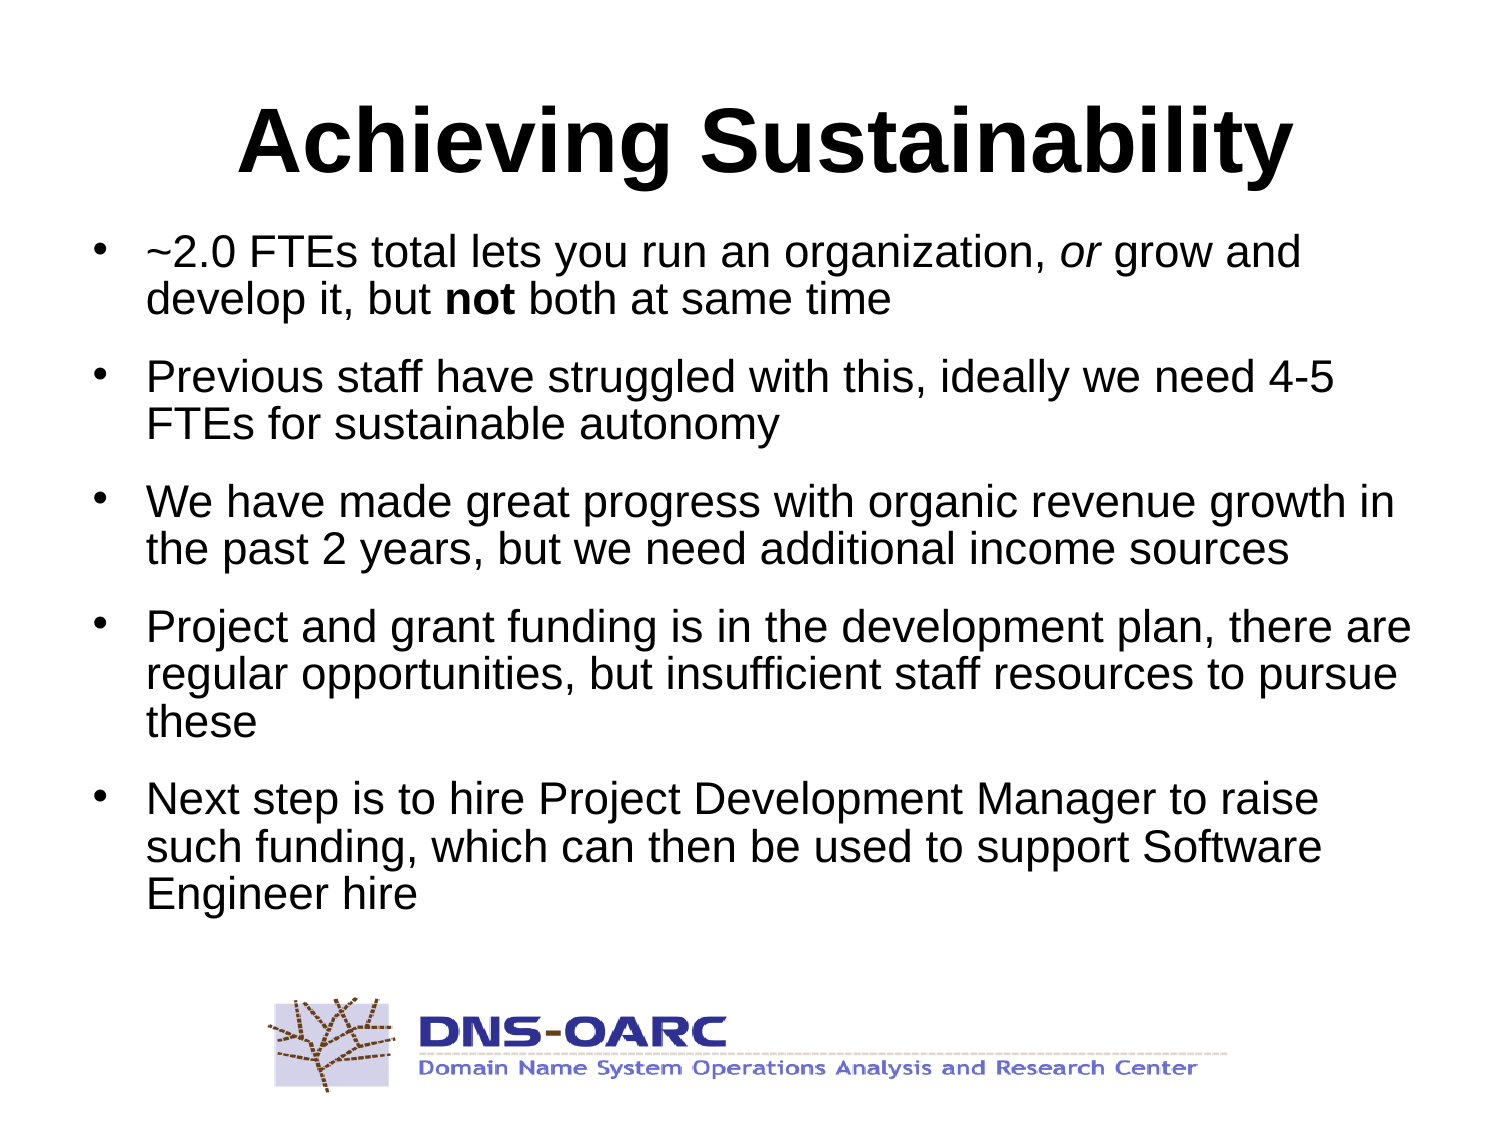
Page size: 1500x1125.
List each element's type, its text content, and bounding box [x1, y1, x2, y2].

picture [214, 991, 1259, 1099]
list ~2.0 FTEs total lets you run an organization, or grow and develop it, but not both at same time Previous staff have struggled with this, ideally we need 4-5 FTEs for sustainable autonomy We have made great progress with organic revenue growth in the past 2 years, but we need additional income sources Project and grant funding is in the development plan, there are regular opportunities, but insufficient staff resources to pursue these Next step is to hire Project Development Manager to raise such funding, which can then be used to support Software Engineer hire [75, 233, 1426, 976]
title Achieving Sustainability [75, 44, 1426, 233]
